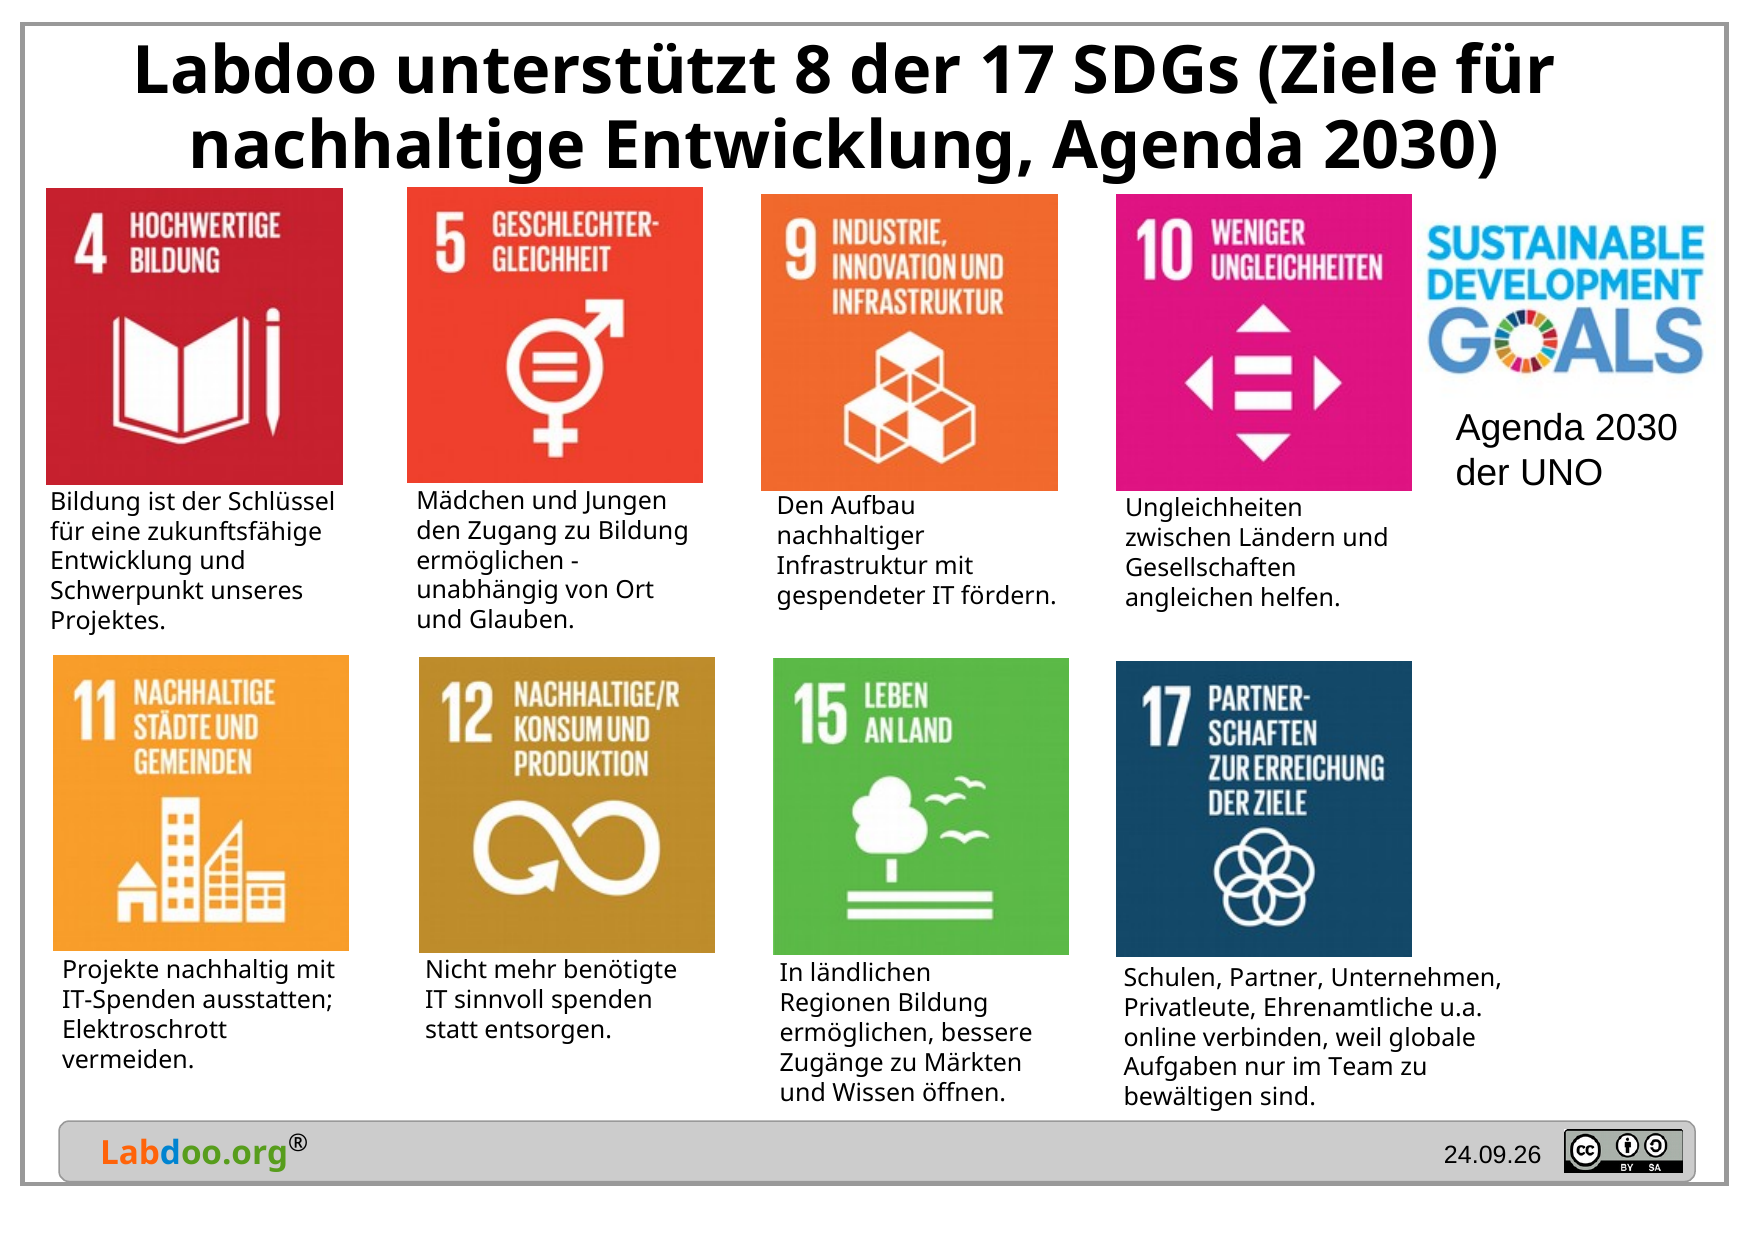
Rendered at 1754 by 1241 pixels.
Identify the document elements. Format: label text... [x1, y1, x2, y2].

picture [46, 188, 343, 477]
picture [773, 658, 1069, 955]
picture [1116, 194, 1412, 484]
text_box Nicht mehr benötigte IT sinnvoll spenden statt entsorgen. [410, 946, 718, 1086]
picture [407, 187, 703, 476]
picture [1417, 196, 1716, 408]
text_box In ländlichen Regionen Bildung ermöglichen, bessere Zugänge zu Märkten und Wissen öffnen. [764, 949, 1049, 1143]
picture [53, 668, 349, 946]
picture [1564, 1129, 1683, 1173]
text_box Projekte nachhaltig mit IT-Spenden ausstatten; Elektroschrott vermeiden. [47, 946, 373, 1112]
text_box Mädchen und Jungen den Zugang zu Bildung ermöglichen - unabhängig von Ort und Glauben. [401, 476, 718, 642]
text_box Den Aufbau nachhaltiger Infrastruktur mit gespendeter IT fördern. [761, 481, 1084, 647]
picture [1116, 661, 1412, 953]
picture [761, 194, 1058, 481]
text_box Bildung ist der Schlüssel für eine zukunftsfähige Entwicklung und Schwerpunkt unseres Projektes. [35, 477, 384, 668]
title Labdoo unterstützt 8 der 17 SDGs (Ziele für nachhaltige Entwicklung, Agenda 2030) [11, 34, 1678, 184]
text_box Ungleichheiten zwischen Ländern und Gesellschaften angleichen helfen. [1110, 484, 1418, 638]
text_box Schulen, Partner, Unternehmen, Privatleute, Ehrenamtliche u.a. online verbinden, weil globale Aufgaben nur im Team zu bewältigen sind. [1108, 953, 1548, 1149]
picture [419, 657, 715, 946]
text_box Agenda 2030 der UNO [1440, 395, 1701, 502]
text_box Labdoo.org® [85, 1098, 745, 1177]
